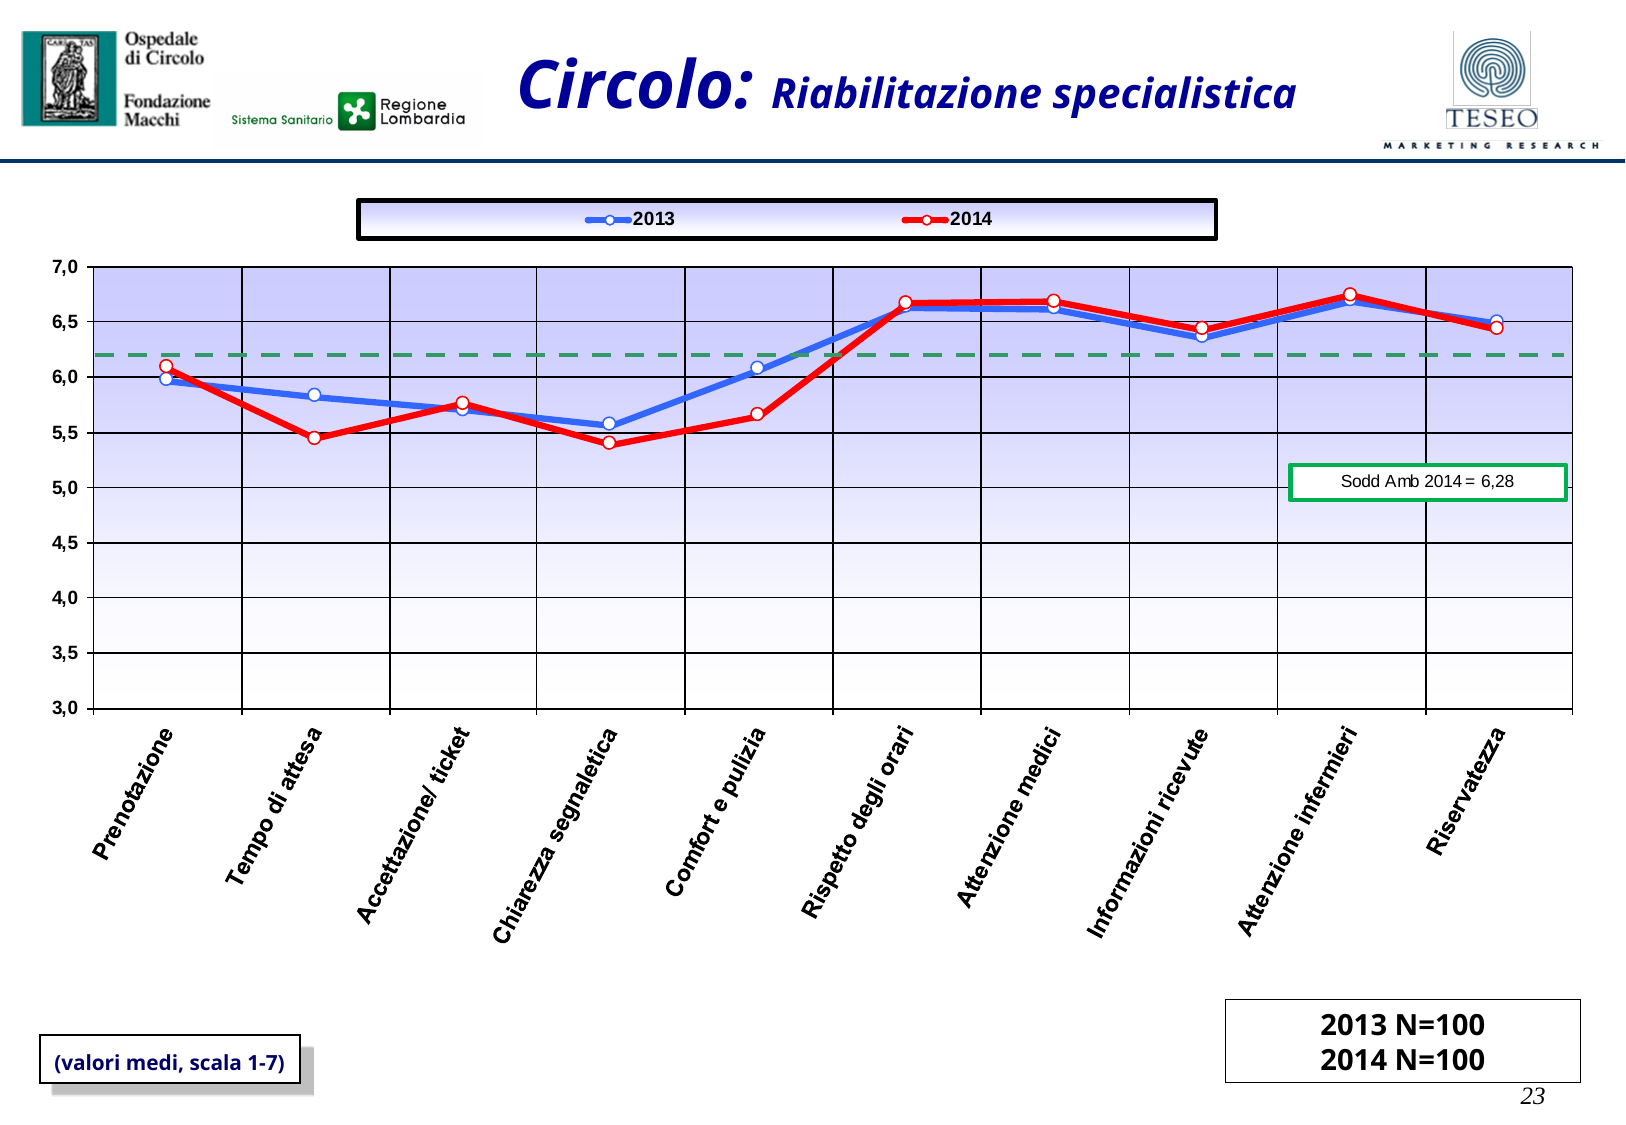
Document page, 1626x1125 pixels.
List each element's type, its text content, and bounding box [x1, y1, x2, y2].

picture [1381, 31, 1604, 149]
picture [14, 188, 1583, 1085]
text_box Circolo: Riabilitazione specialistica [363, 18, 1451, 144]
text_box 2013 N=100 2014 N=100 [1225, 999, 1581, 1083]
text_box (valori medi, scala 1-7) [39, 1034, 300, 1083]
picture [21, 31, 483, 149]
